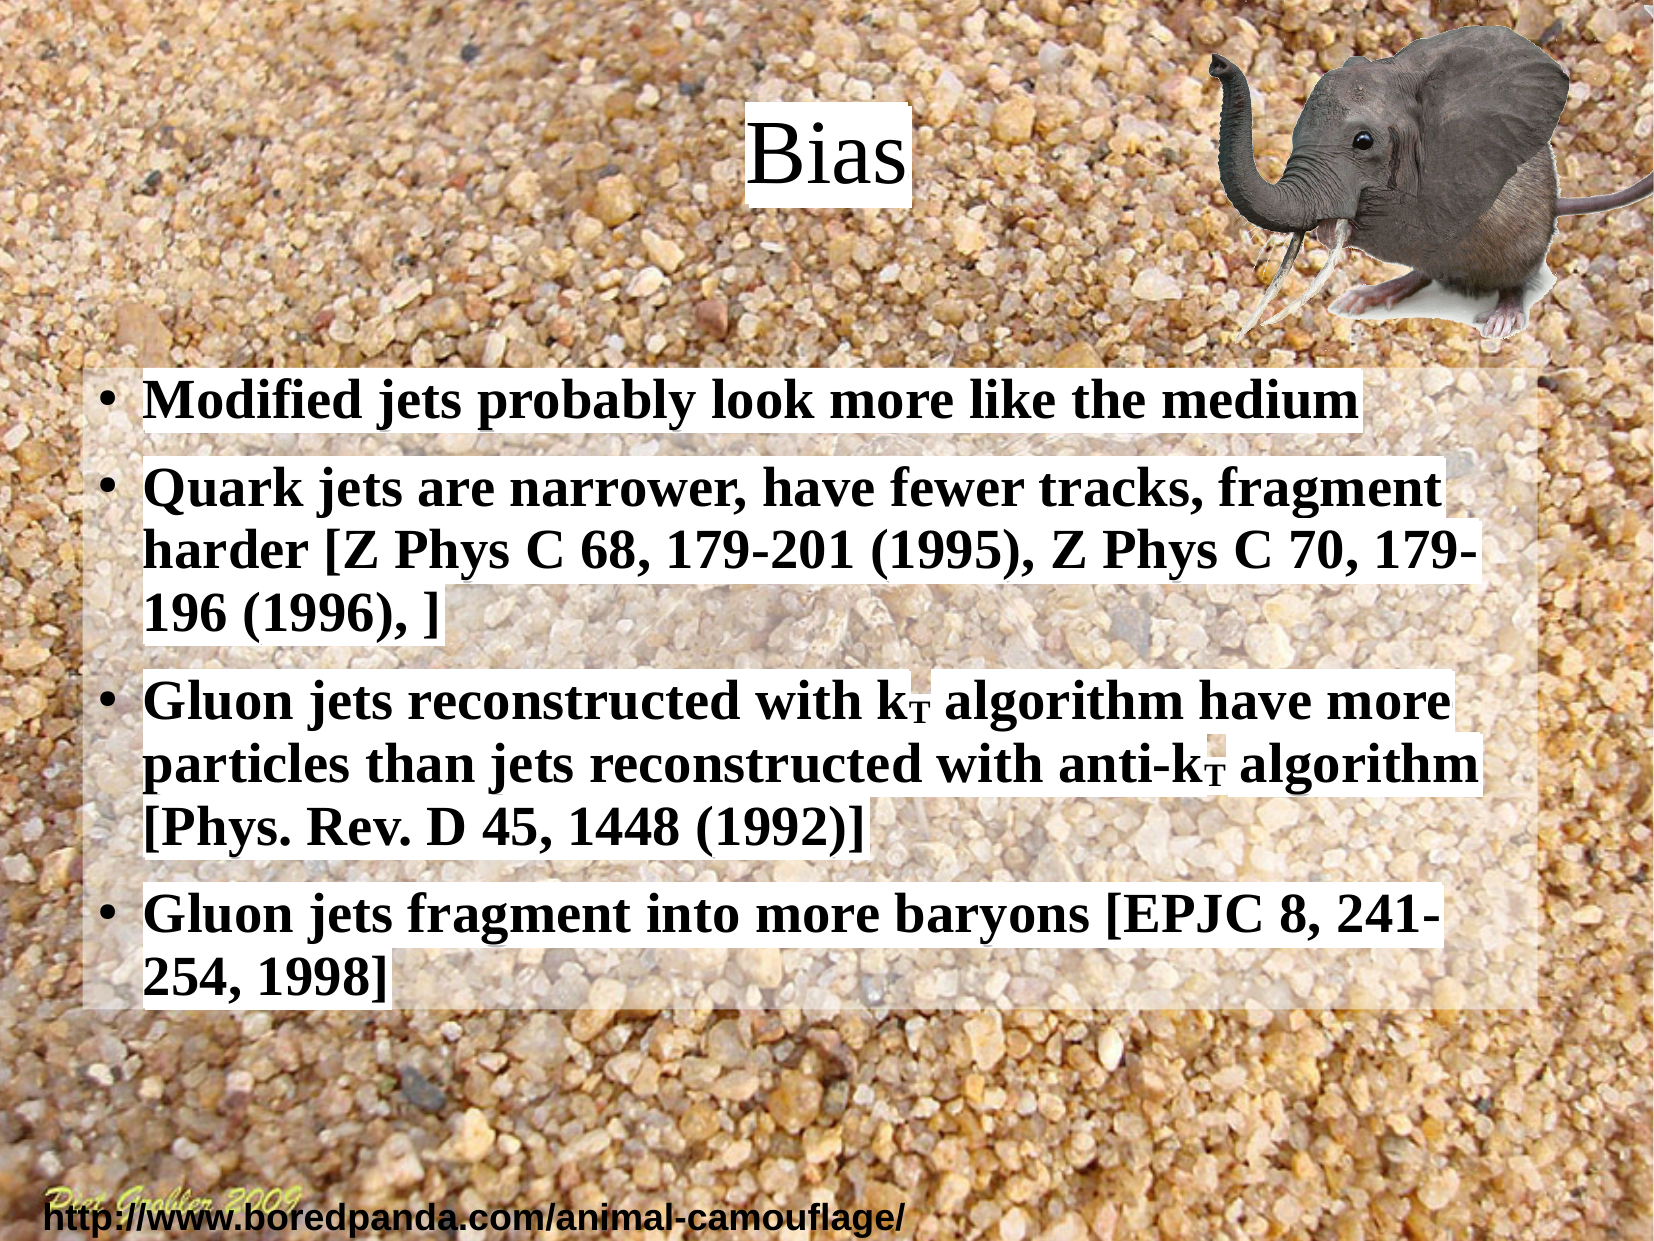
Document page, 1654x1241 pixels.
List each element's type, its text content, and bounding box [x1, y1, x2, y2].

list Modified jets probably look more like the medium Quark jets are narrower, have fewer tracks, fragment harder [Z Phys C 68, 179-201 (1995), Z Phys C 70, 179-196 (1996), ] Gluon jets reconstructed with kT algorithm have more particles than jets reconstructed with anti-kT algorithm [Phys. Rev. D 45, 1448 (1992)] Gluon jets fragment into more baryons [EPJC 8, 241-254, 1998] [82, 367, 1538, 1010]
text_box http://www.boredpanda.com/animal-camouflage/ [27, 1189, 961, 1241]
title Bias [82, 49, 1571, 257]
picture [0, 0, 1654, 1241]
